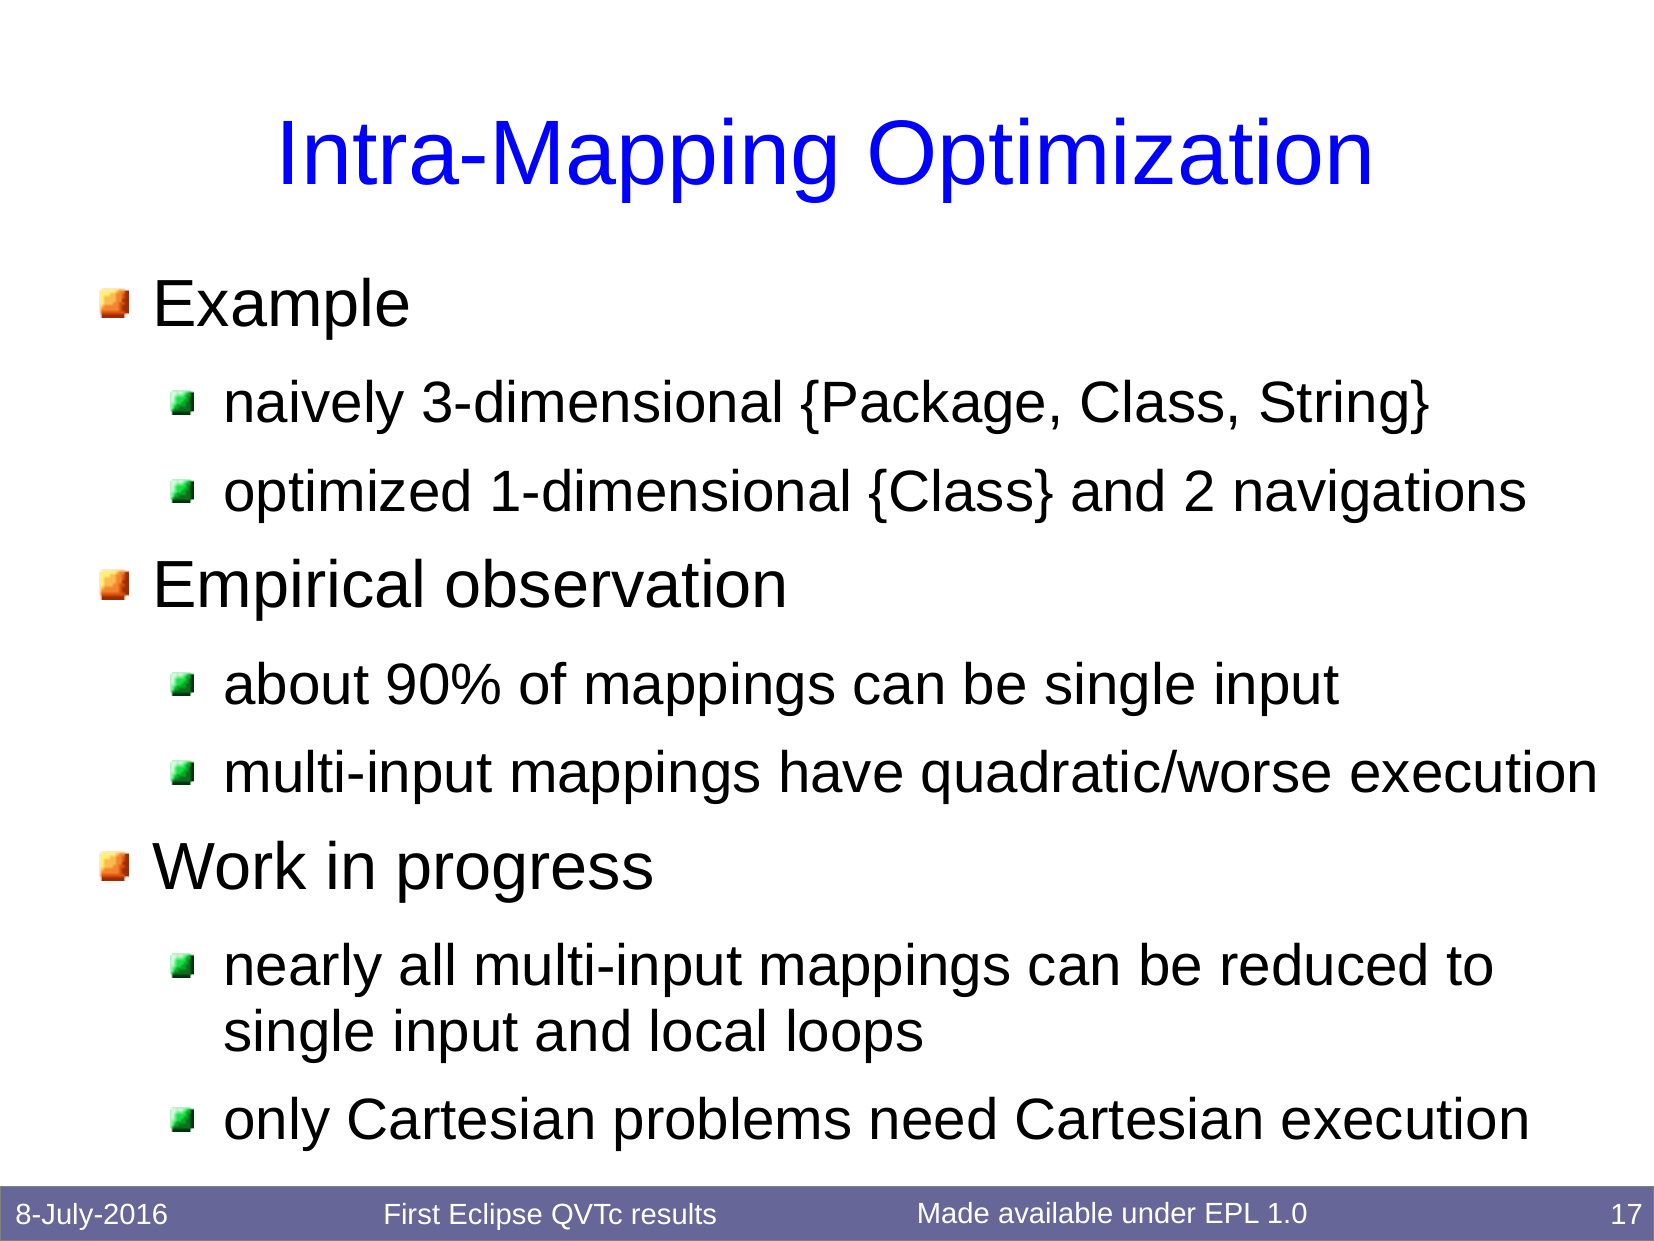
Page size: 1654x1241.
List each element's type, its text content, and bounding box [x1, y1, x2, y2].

list Example naively 3-dimensional {Package, Class, String} optimized 1-dimensional {Class} and 2 navigations Empirical observation about 90% of mappings can be single input multi-input mappings have quadratic/worse execution Work in progress nearly all multi-input mappings can be reduced to single input and local loops only Cartesian problems need Cartesian execution [81, 265, 1607, 1241]
title Intra-Mapping Optimization [82, 49, 1571, 257]
